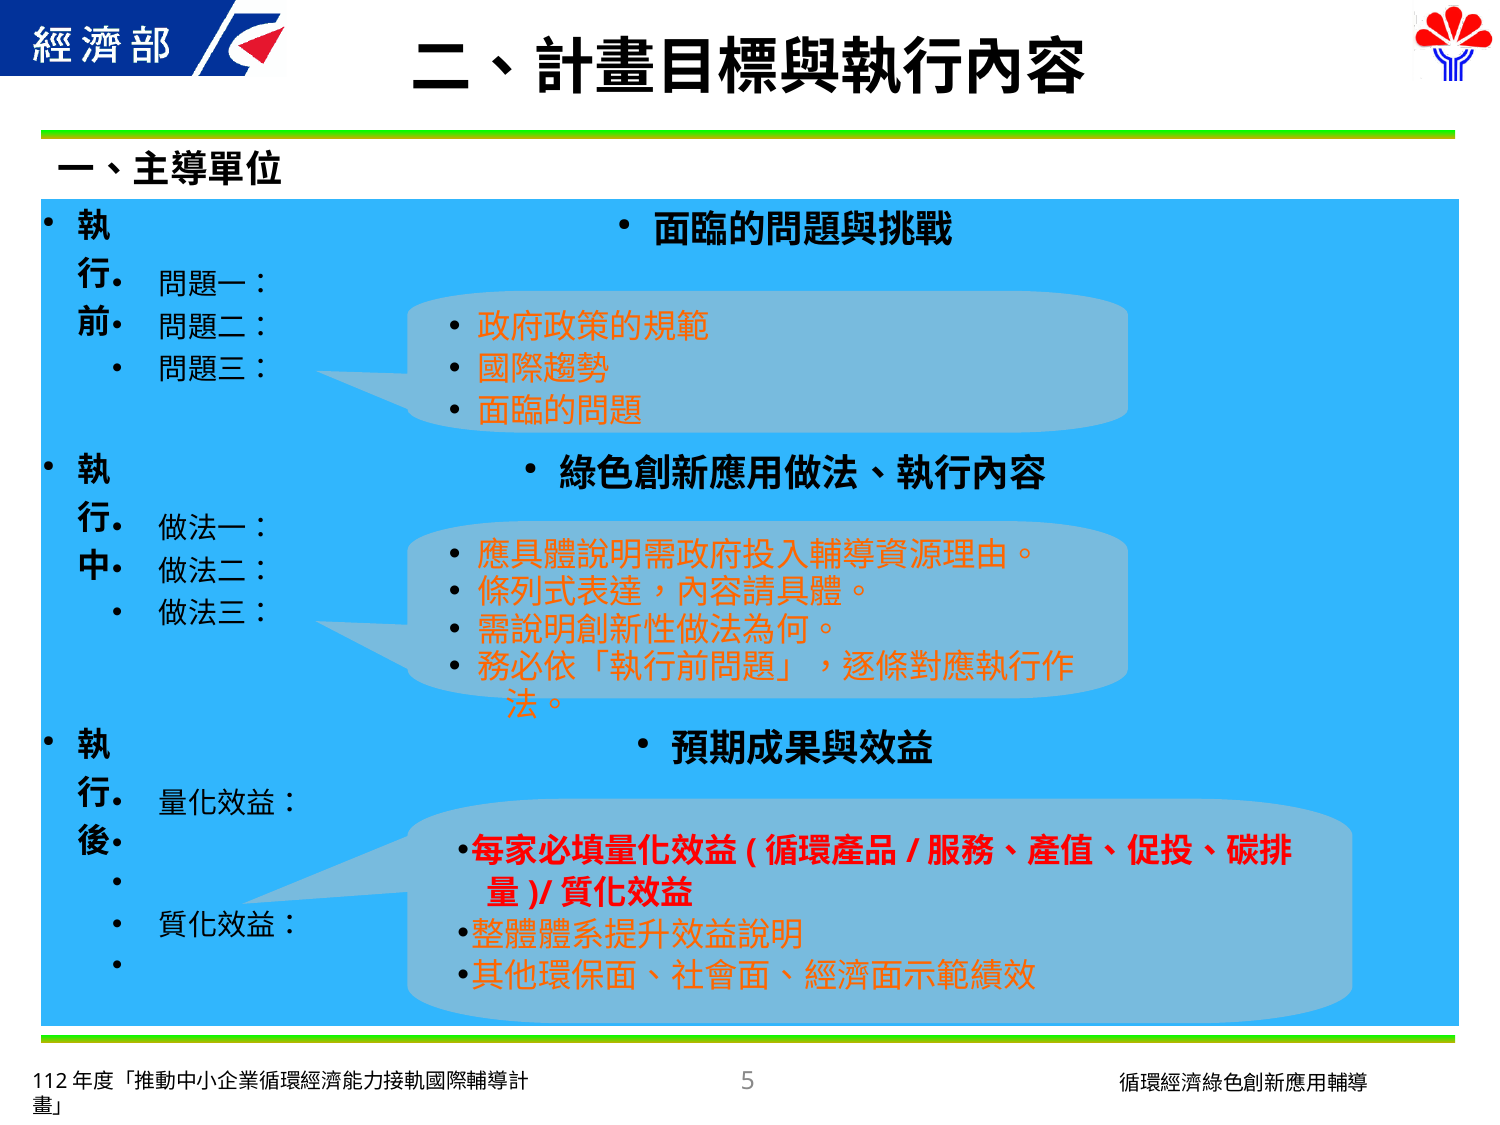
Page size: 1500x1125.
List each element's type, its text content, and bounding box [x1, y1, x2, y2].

table_header 面臨的問題與挑戰 [112, 199, 1459, 261]
text_box 政府政策的規範 國際趨勢 面臨的問題 [315, 290, 1128, 433]
table_header 執行前 [41, 199, 112, 443]
table_cell 綠色創新應用做法、執行內容 [112, 443, 1459, 505]
table_cell 問題一： 問題二： 問題三： [112, 261, 1459, 443]
table_cell 量化效益： 質化效益： [112, 780, 1459, 1026]
text_box 每家必填量化效益(循環產品/服務、產值、促投、碳排量)/質化效益 整體體系提升效益說明 其他環保面、社會面、經濟面示範績效 [242, 798, 1353, 1024]
text_box 5 [572, 1051, 923, 1112]
text_box 應具體說明需政府投入輔導資源理由。 條列式表達，內容請具體。 需說明創新性做法為何。 務必依「執行前問題」，逐條對應執行作法。 [315, 521, 1128, 699]
text_box 一、主導單位 [42, 137, 298, 198]
title 二、計畫目標與執行內容 [0, 19, 1497, 109]
table_cell 執行中 [41, 443, 112, 718]
table_cell 預期成果與效益 [112, 718, 1459, 780]
table_cell 執行後 [41, 718, 112, 1026]
table_cell 做法一： 做法二： 做法三： [112, 505, 1459, 718]
